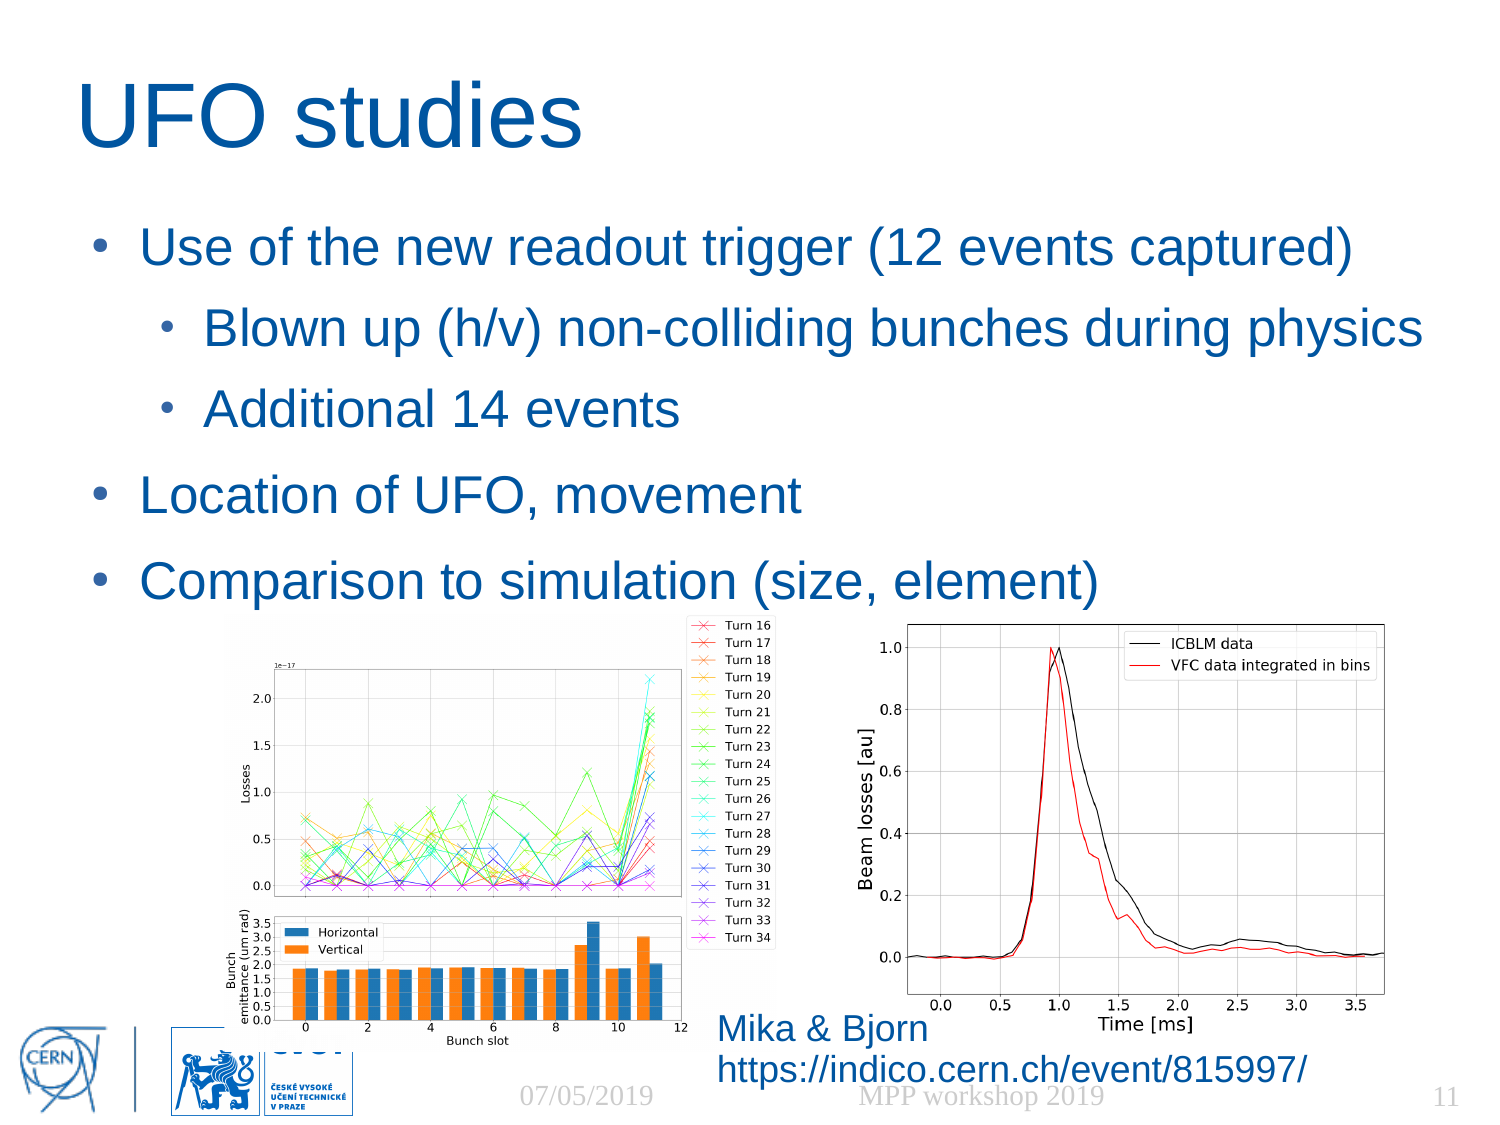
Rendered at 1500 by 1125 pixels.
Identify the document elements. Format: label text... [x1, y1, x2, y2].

picture [850, 614, 1393, 1042]
text_box Mika & Bjorn https://indico.cern.ch/event/815997/ [702, 999, 1323, 1099]
title UFO studies [75, 38, 1425, 193]
picture [171, 614, 777, 1116]
list Use of the new readout trigger (12 events captured) Blown up (h/v) non-colliding bunches during physics Additional 14 events Location of UFO, movement Comparison to simulation (size, element) [75, 217, 1425, 638]
